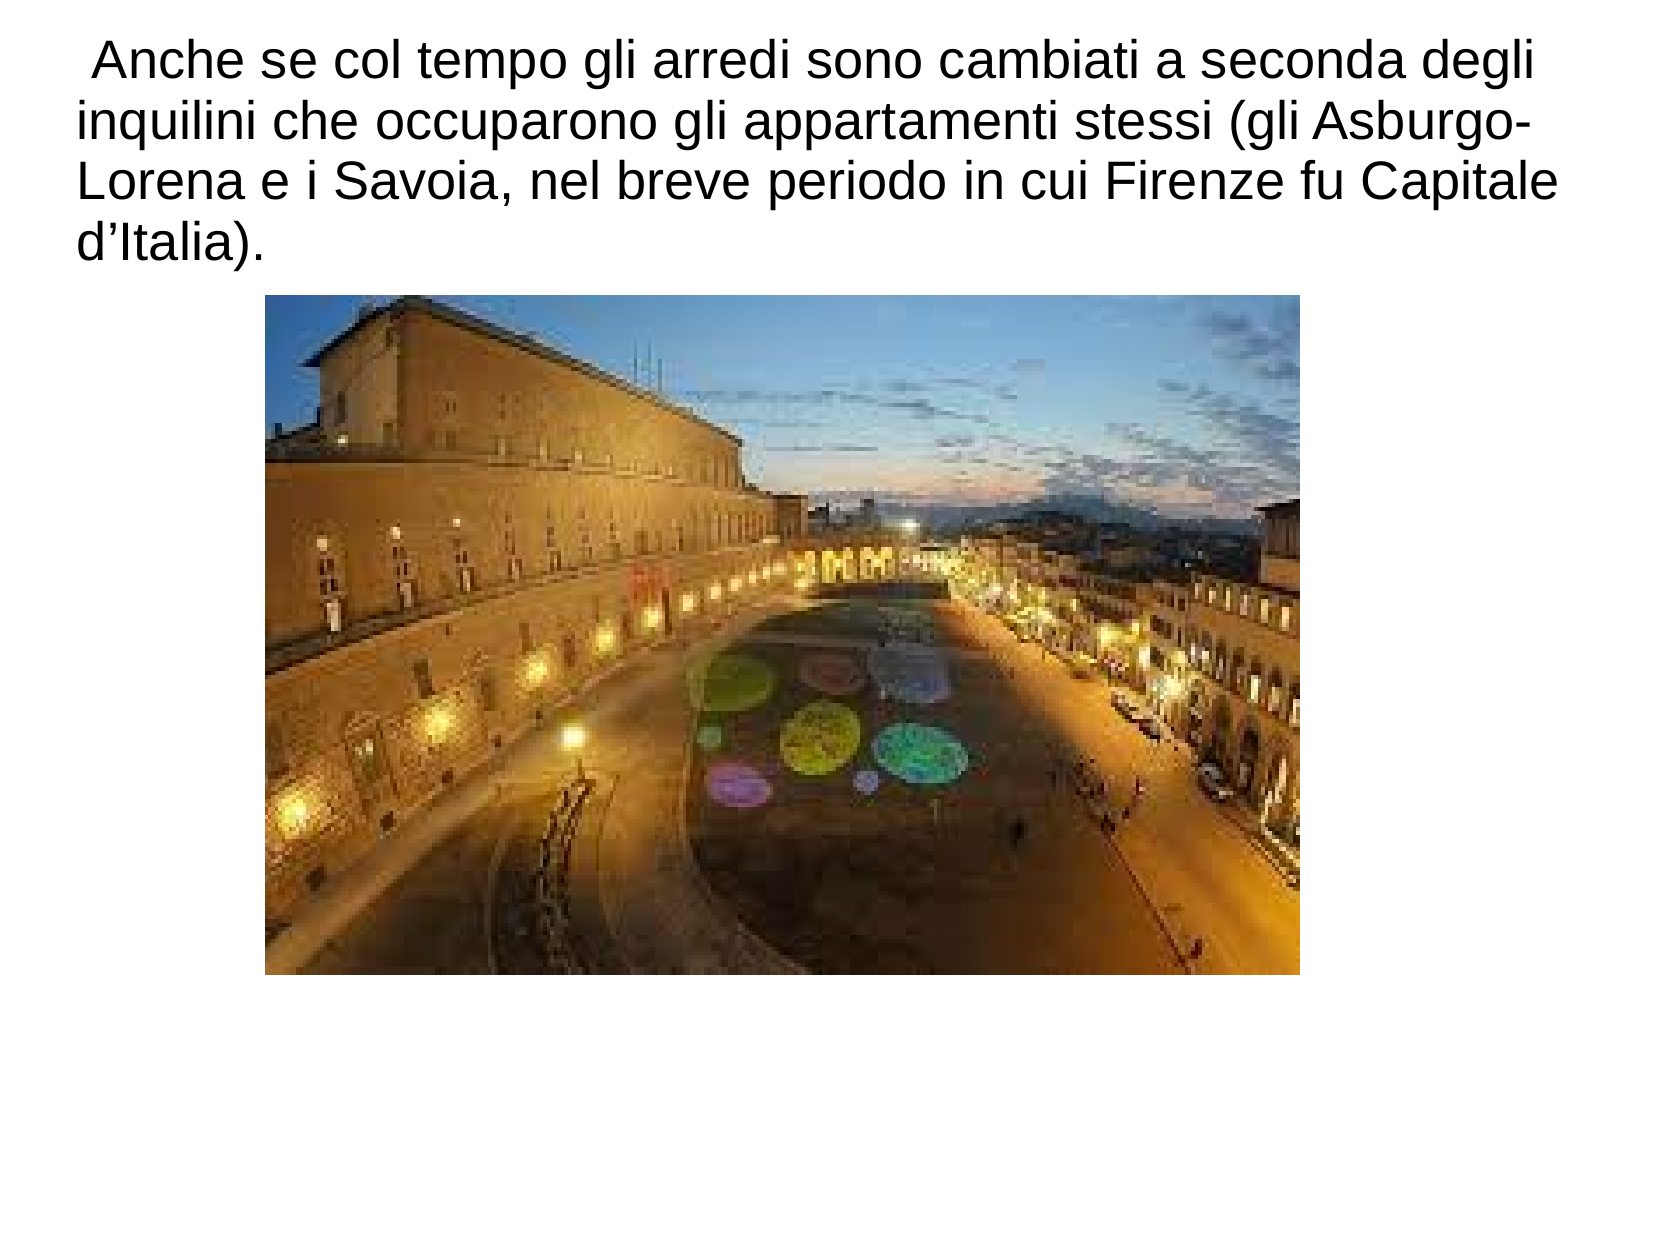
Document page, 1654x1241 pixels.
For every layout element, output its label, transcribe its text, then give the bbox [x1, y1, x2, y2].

picture [265, 333, 1300, 975]
title Anche se col tempo gli arredi sono cambiati a seconda degli inquilini che occuparono gli appartamenti stessi (gli Asburgo-Lorena e i Savoia, nel breve periodo in cui Firenze fu Capitale d’Italia). [76, 29, 1565, 333]
